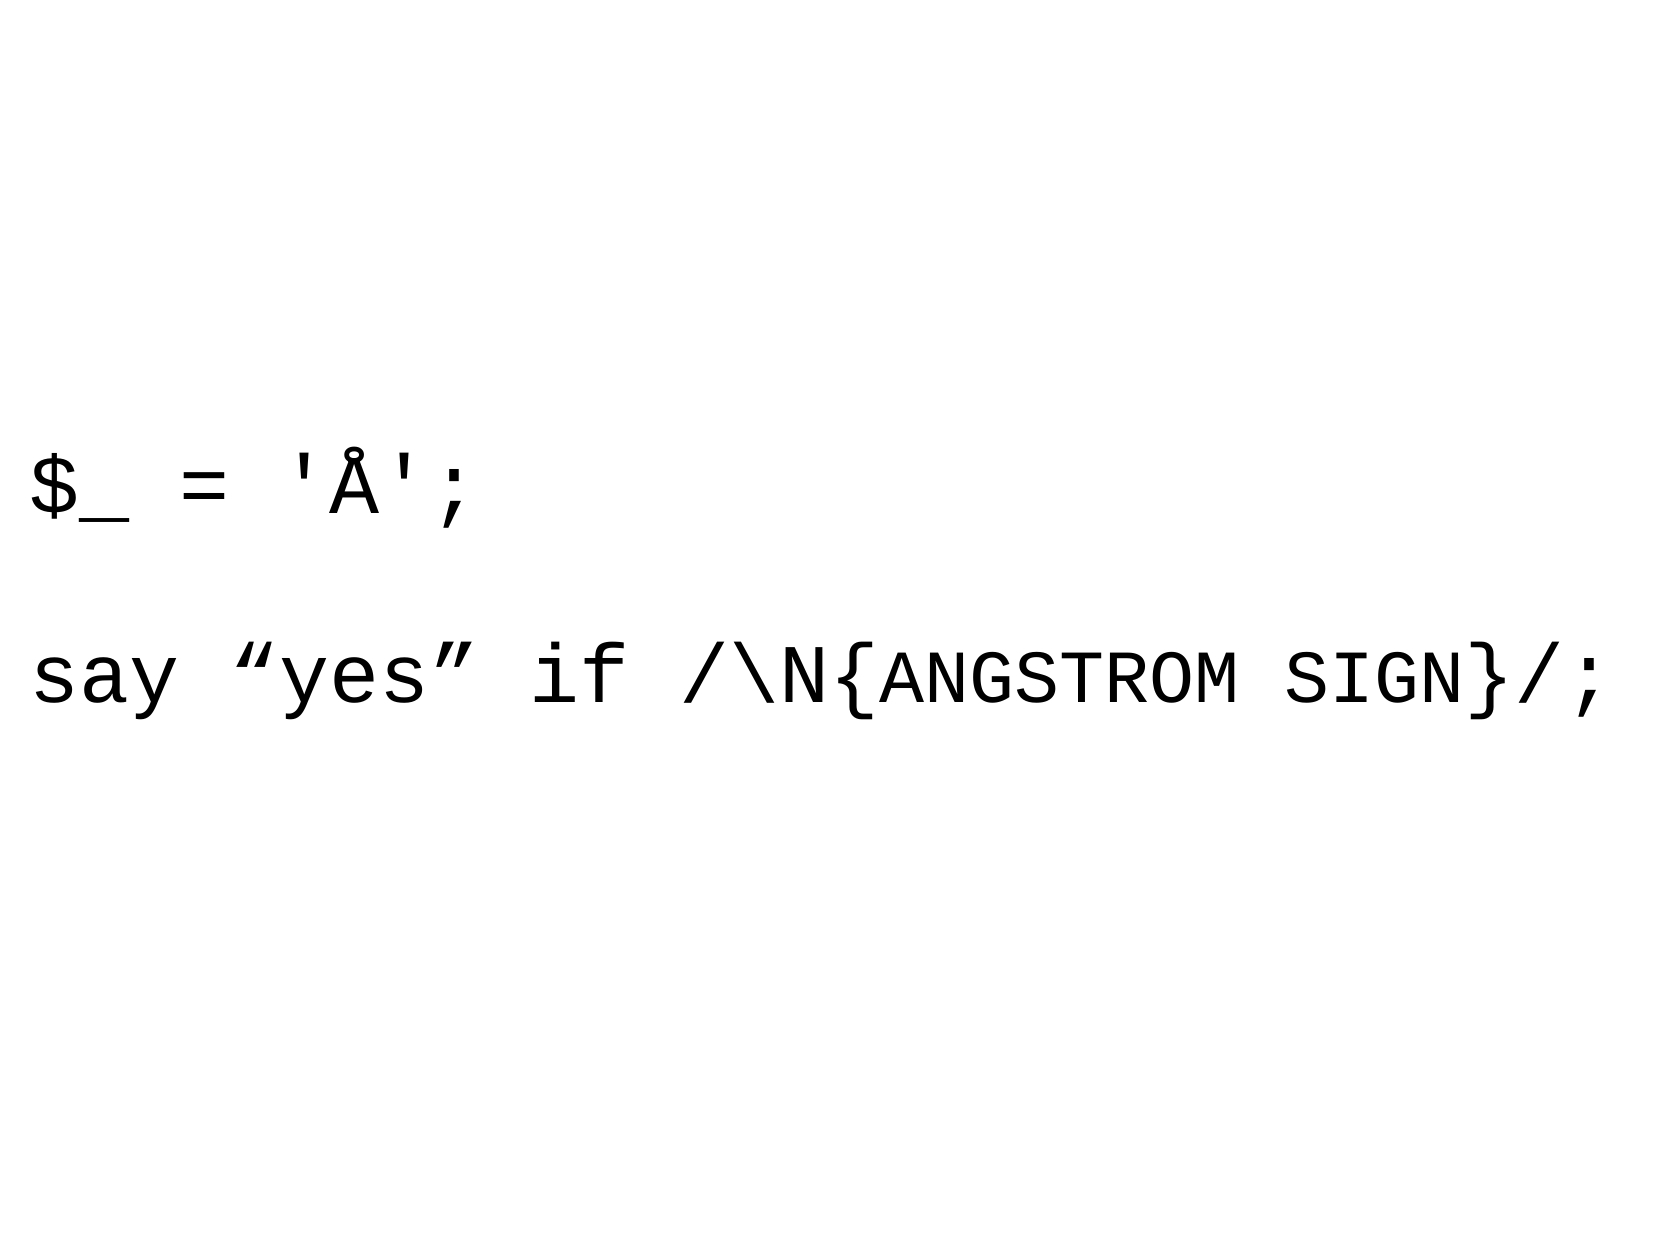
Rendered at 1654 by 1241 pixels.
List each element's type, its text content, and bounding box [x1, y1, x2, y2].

title $_ = 'Å'; say “yes” if /\N{ANGSTROM SIGN}/; [29, 56, 1625, 1115]
